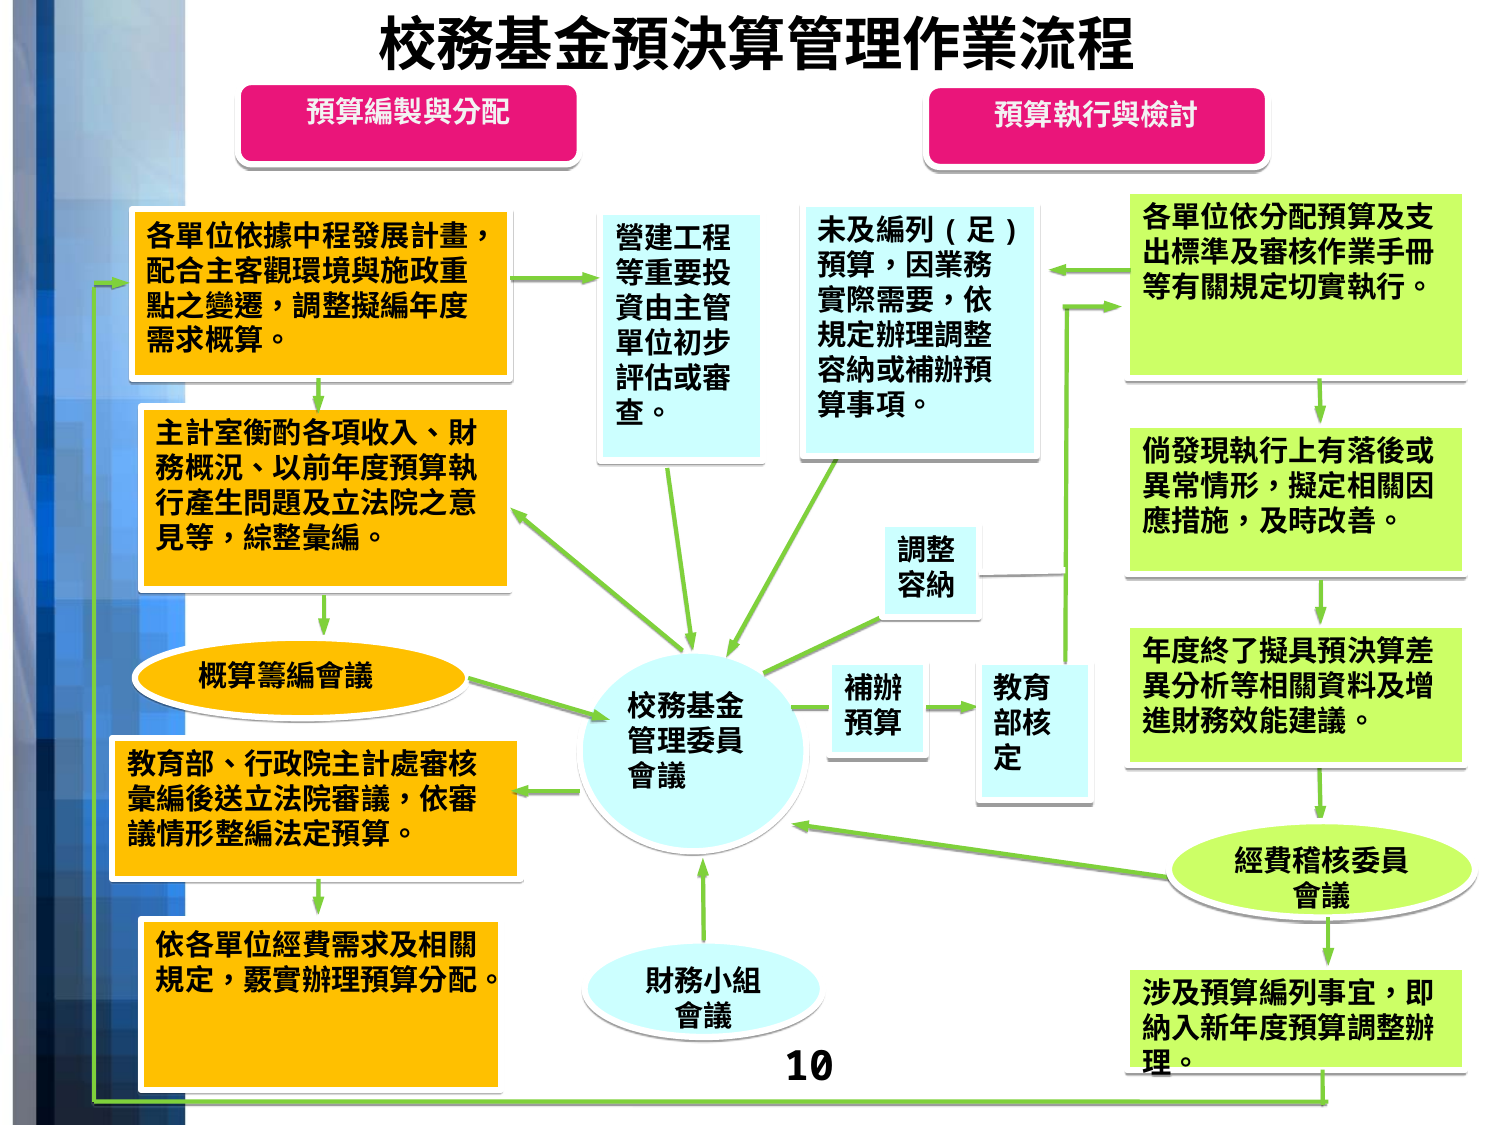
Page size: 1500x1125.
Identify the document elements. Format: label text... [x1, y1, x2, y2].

text_box 校務基金預決算管理作業流程 [363, 0, 1151, 85]
text_box 依各單位經費需求及相關規定，覈實辦理預算分配。 [141, 919, 501, 1090]
text_box 教育部、行政院主計處審核彙編後送立法院審議，依審議情形整編法定預算。 [112, 738, 521, 879]
text_box 補辦預算 [829, 662, 926, 755]
text_box 主計室衡酌各項收入、財務概況、以前年度預算執行產生問題及立法院之意見等，綜整彙編。 [141, 407, 510, 589]
text_box 概算籌編會議 [134, 637, 468, 719]
text_box 經費稽核委員會議 [1168, 821, 1475, 918]
text_box 未及編列(足)預算，因業務實際需要，依規定辦理調整容納或補辦預算事項。 [803, 204, 1037, 456]
text_box 倘發現執行上有落後或異常情形，擬定相關因應措施，及時改善。 [1127, 425, 1465, 574]
text_box 調整容納 [882, 524, 979, 617]
text_box 預算編製與分配 [237, 81, 580, 165]
text_box 財務小組會議 [584, 940, 823, 1038]
text_box 各單位依分配預算及支出標準及審核作業手冊等有關規定切實執行。 [1127, 191, 1465, 378]
text_box 預算執行與檢討 [926, 85, 1269, 167]
text_box 教育部核定 [979, 662, 1091, 800]
text_box 年度終了擬具預決算差異分析等相關資料及增進財務效能建議。 [1127, 624, 1465, 765]
text_box 校務基金管理委員會議 [579, 650, 807, 852]
text_box 營建工程等重要投資由主管單位初步評估或審查。 [600, 212, 763, 460]
text_box 各單位依據中程發展計畫，配合主客觀環境與施政重點之變遷，調整擬編年度需求概算。 [132, 209, 510, 378]
text_box 涉及預算編列事宜，即納入新年度預算調整辦理。 [1127, 967, 1465, 1070]
